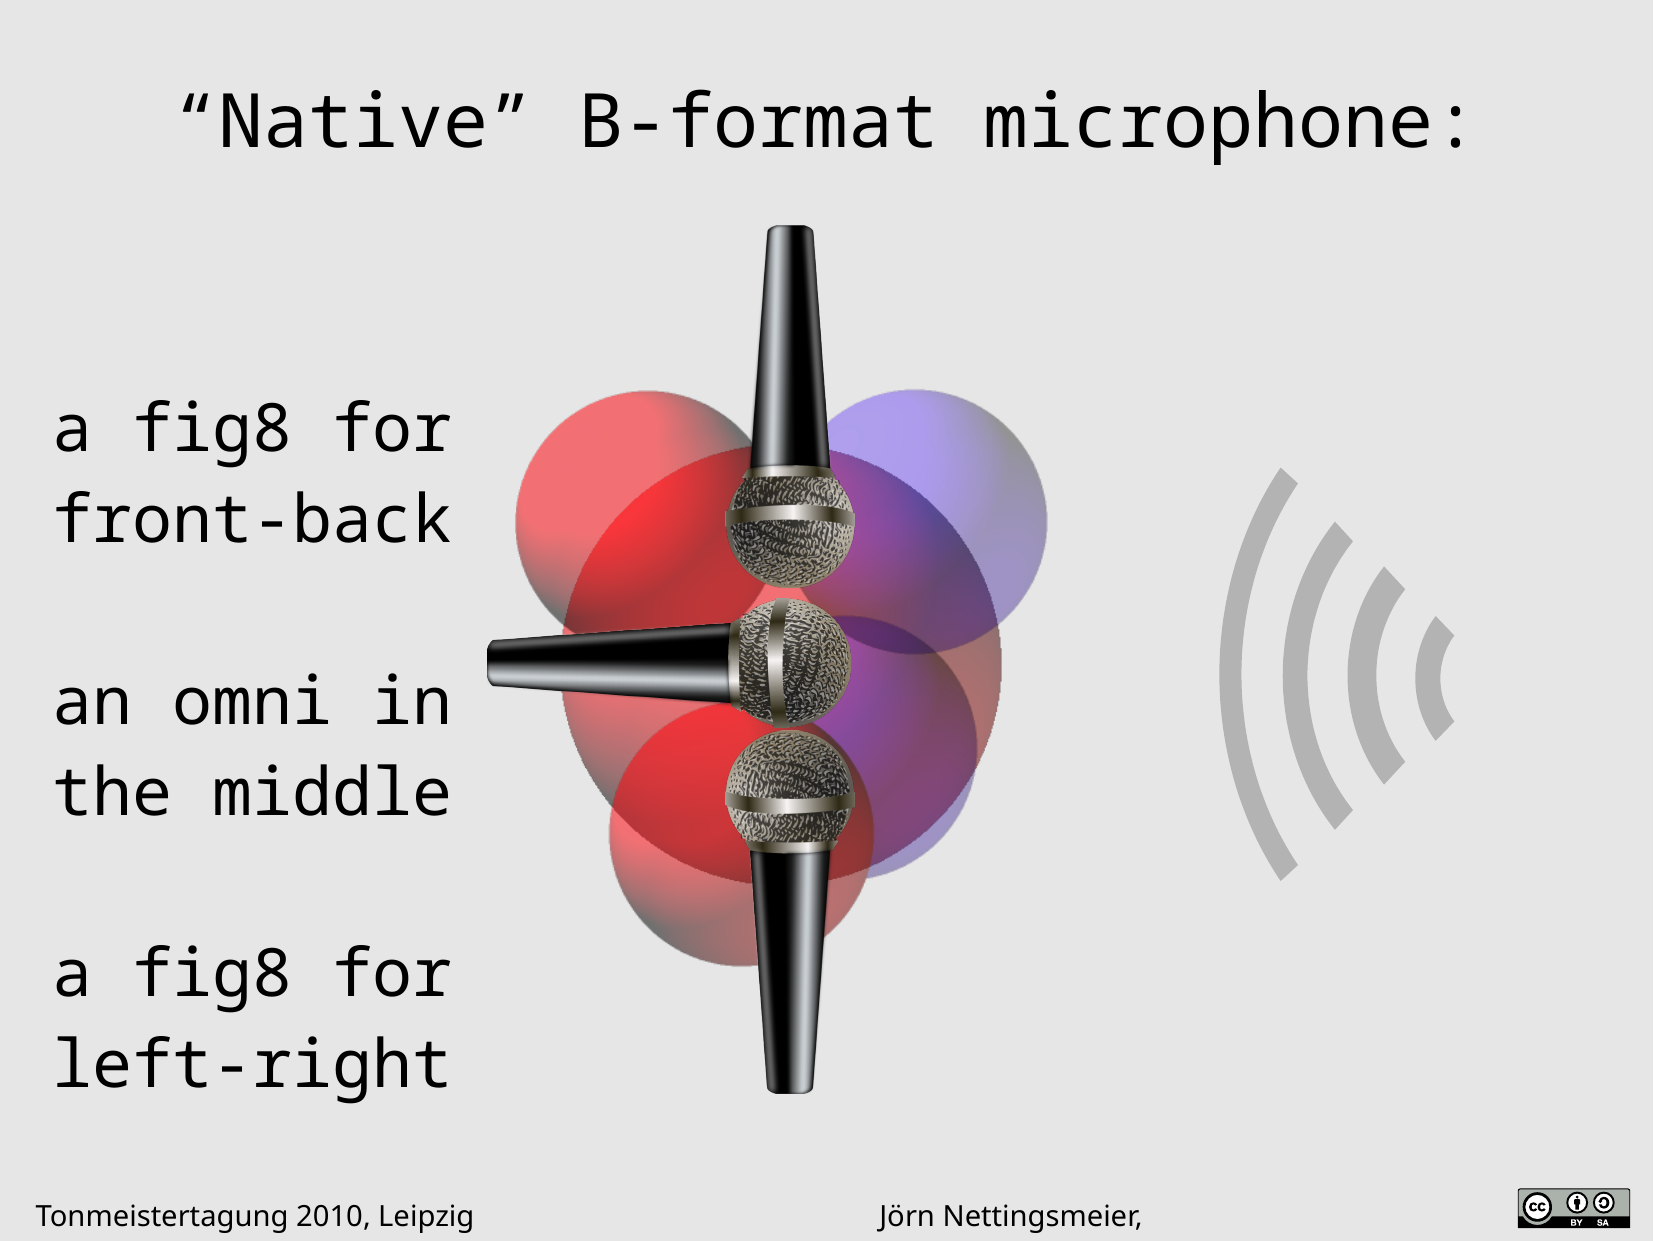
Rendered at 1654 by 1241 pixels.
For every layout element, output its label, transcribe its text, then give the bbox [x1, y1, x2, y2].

text_box [1282, 521, 1354, 830]
text_box [1415, 616, 1455, 741]
title “Native” B-format microphone: [82, 49, 1571, 188]
text_box [1347, 566, 1406, 785]
text_box [1219, 467, 1298, 882]
picture [487, 225, 1072, 1094]
text_box a fig8 for front-back an omni in the middle a fig8 for left-right [37, 282, 526, 1075]
